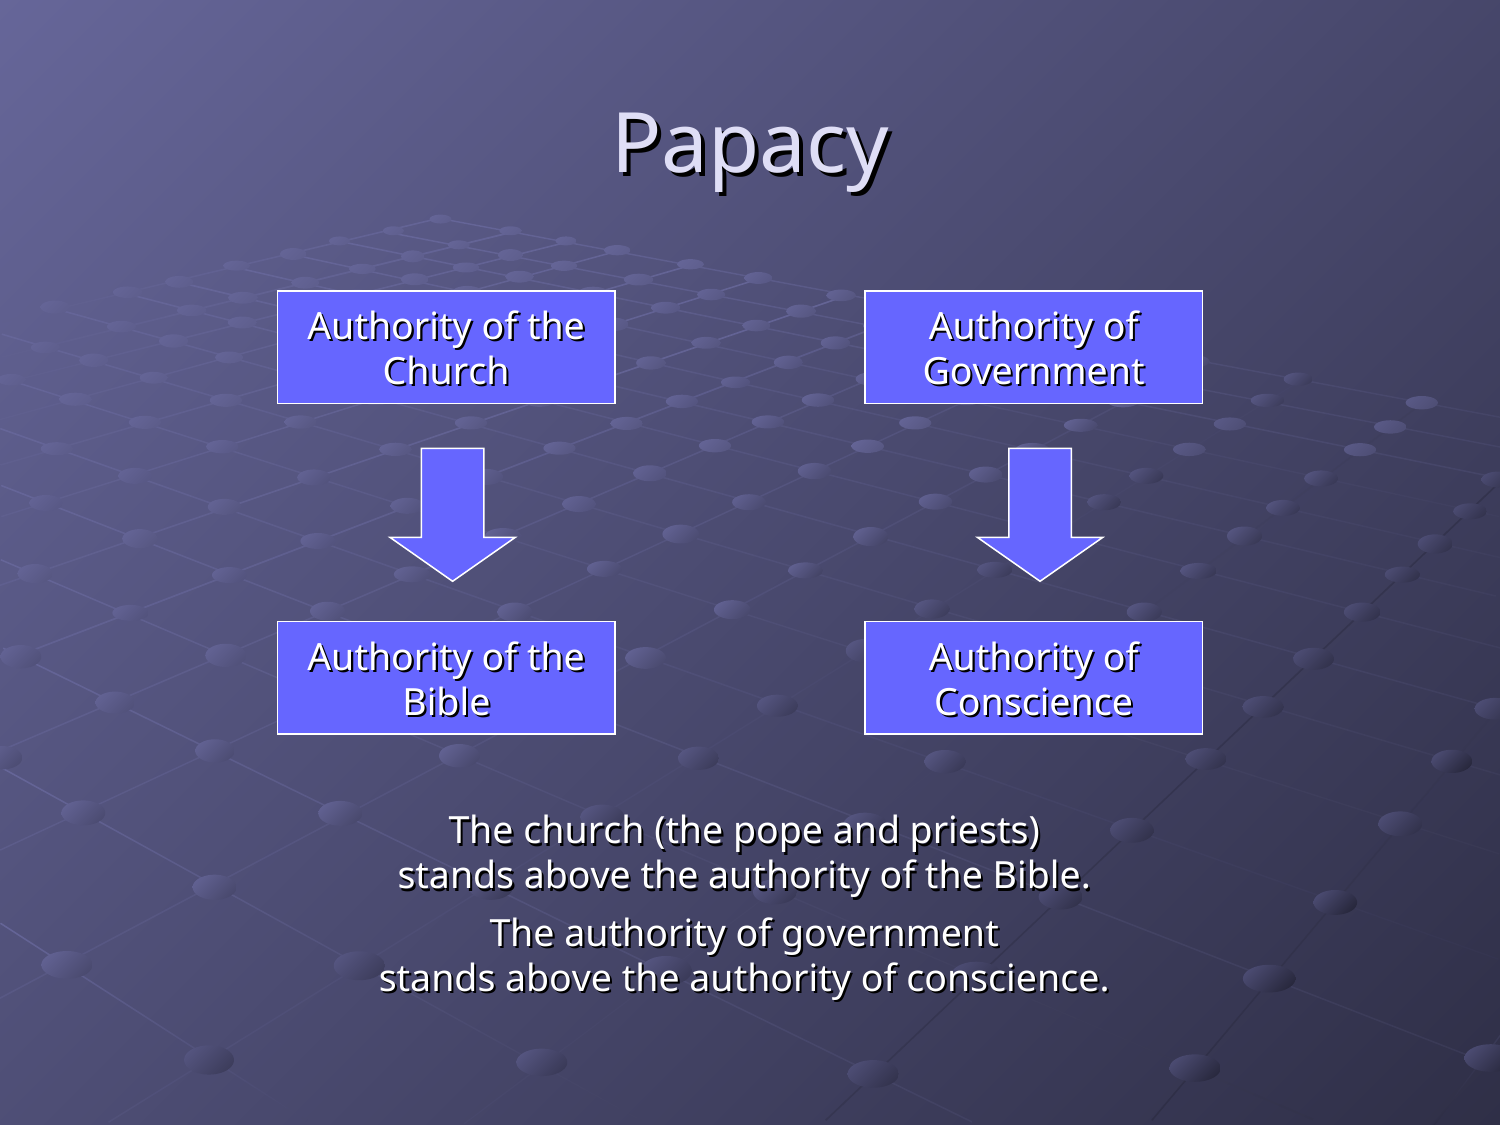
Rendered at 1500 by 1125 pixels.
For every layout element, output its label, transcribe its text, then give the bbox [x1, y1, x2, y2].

title Papacy [75, 45, 1426, 233]
text_box Authority of the Church [277, 290, 616, 404]
text_box [977, 448, 1103, 582]
text_box [390, 448, 516, 582]
text_box Authority of Government [865, 290, 1203, 404]
text_box Authority of the Bible [277, 621, 616, 735]
text_box The church (the pope and priests) stands above the authority of the Bible. The authority of government stands above the authority of conscience. [175, 798, 1314, 1007]
text_box Authority of Conscience [865, 621, 1203, 735]
